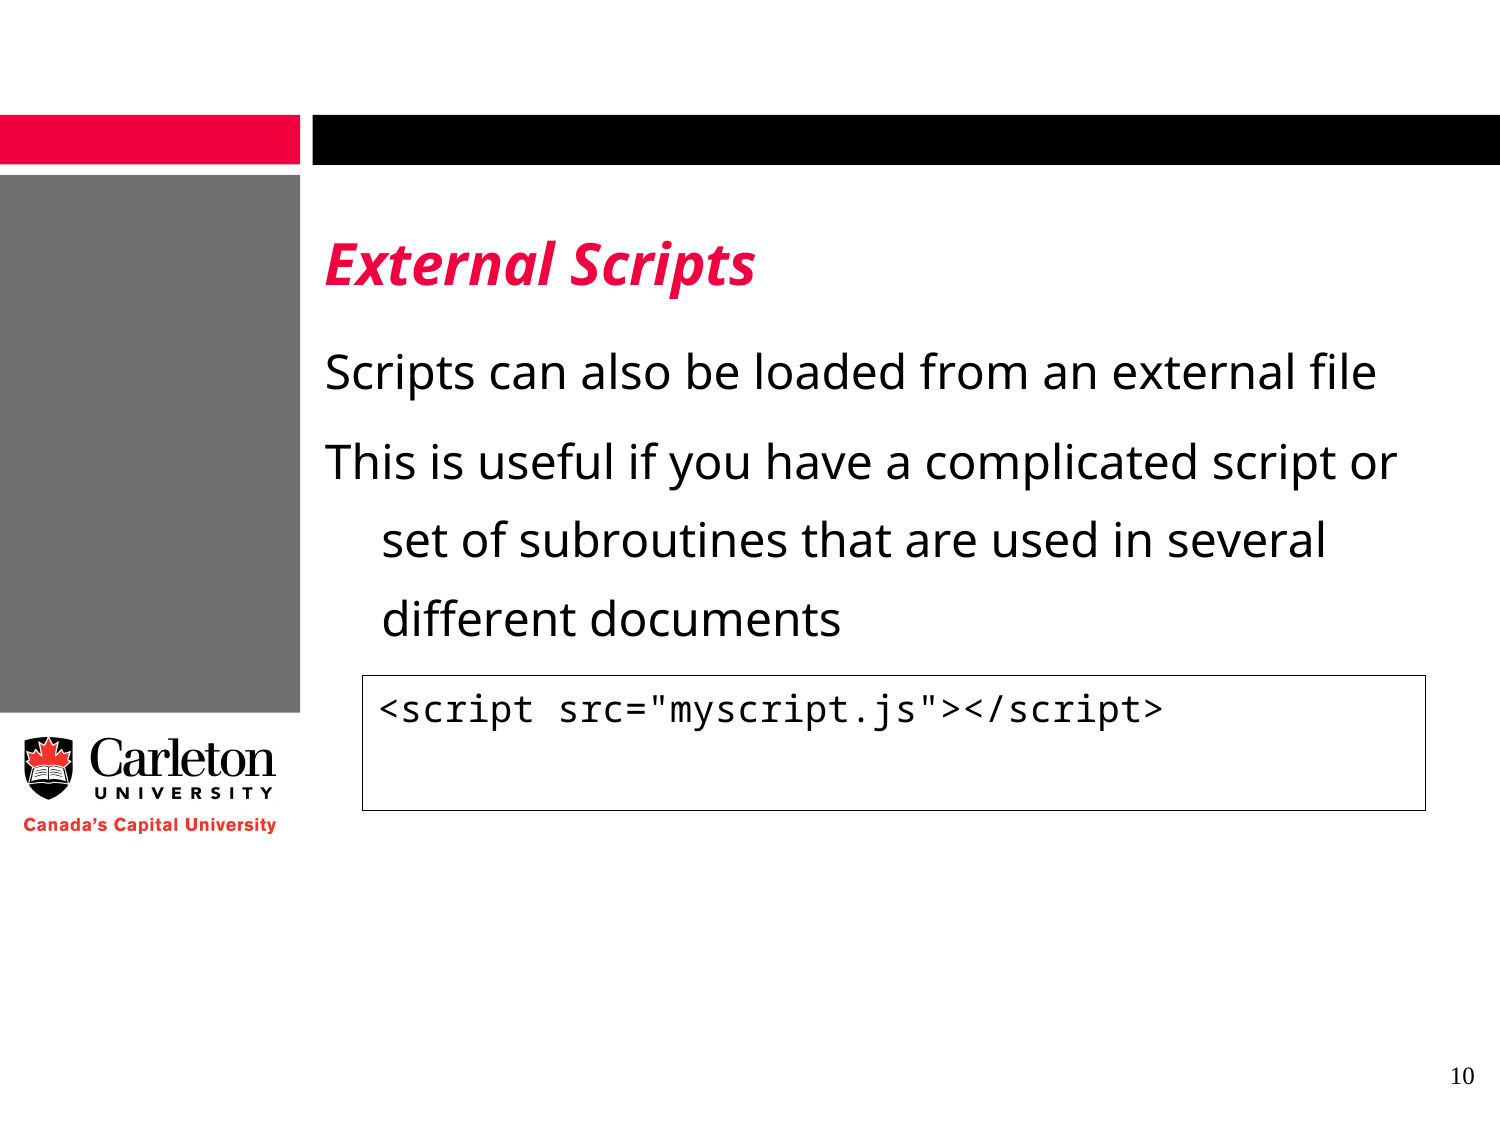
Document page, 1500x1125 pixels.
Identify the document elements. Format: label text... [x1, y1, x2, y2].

picture [24, 737, 276, 834]
text_box <script src="myscript.js"></script> [362, 675, 1426, 811]
list Scripts can also be loaded from an external file This is useful if you have a complicated script or set of subroutines that are used in several different documents [324, 324, 1450, 1036]
title External Scripts [324, 194, 1450, 324]
